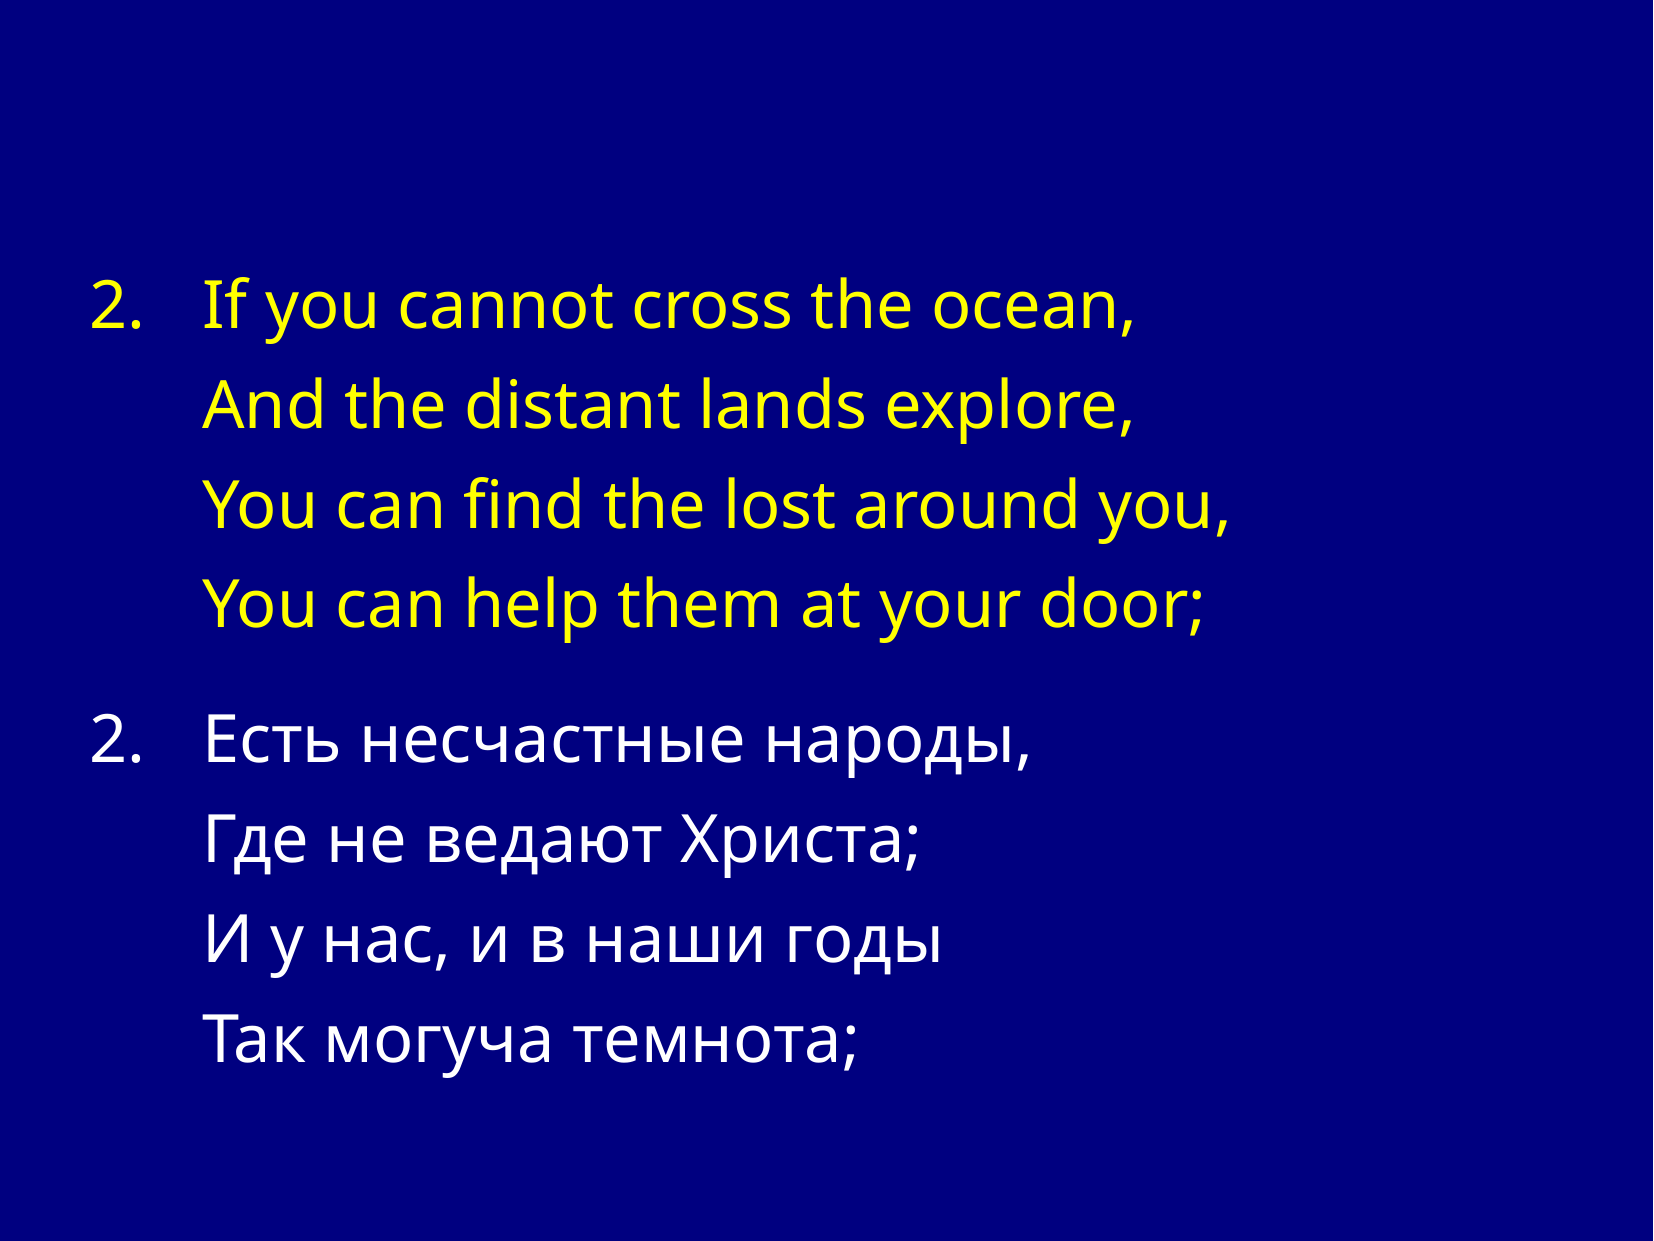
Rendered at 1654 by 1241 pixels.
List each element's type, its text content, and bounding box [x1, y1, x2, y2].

text_box 2. Есть несчастные народы, Где не ведают Христа; И у нас, и в наши годы Так могуча темнота; [75, 675, 1576, 1163]
text_box 2. If you cannot cross the ocean, And the distant lands explore, You can find the lost around you, You can help them at your door; [75, 150, 1576, 638]
